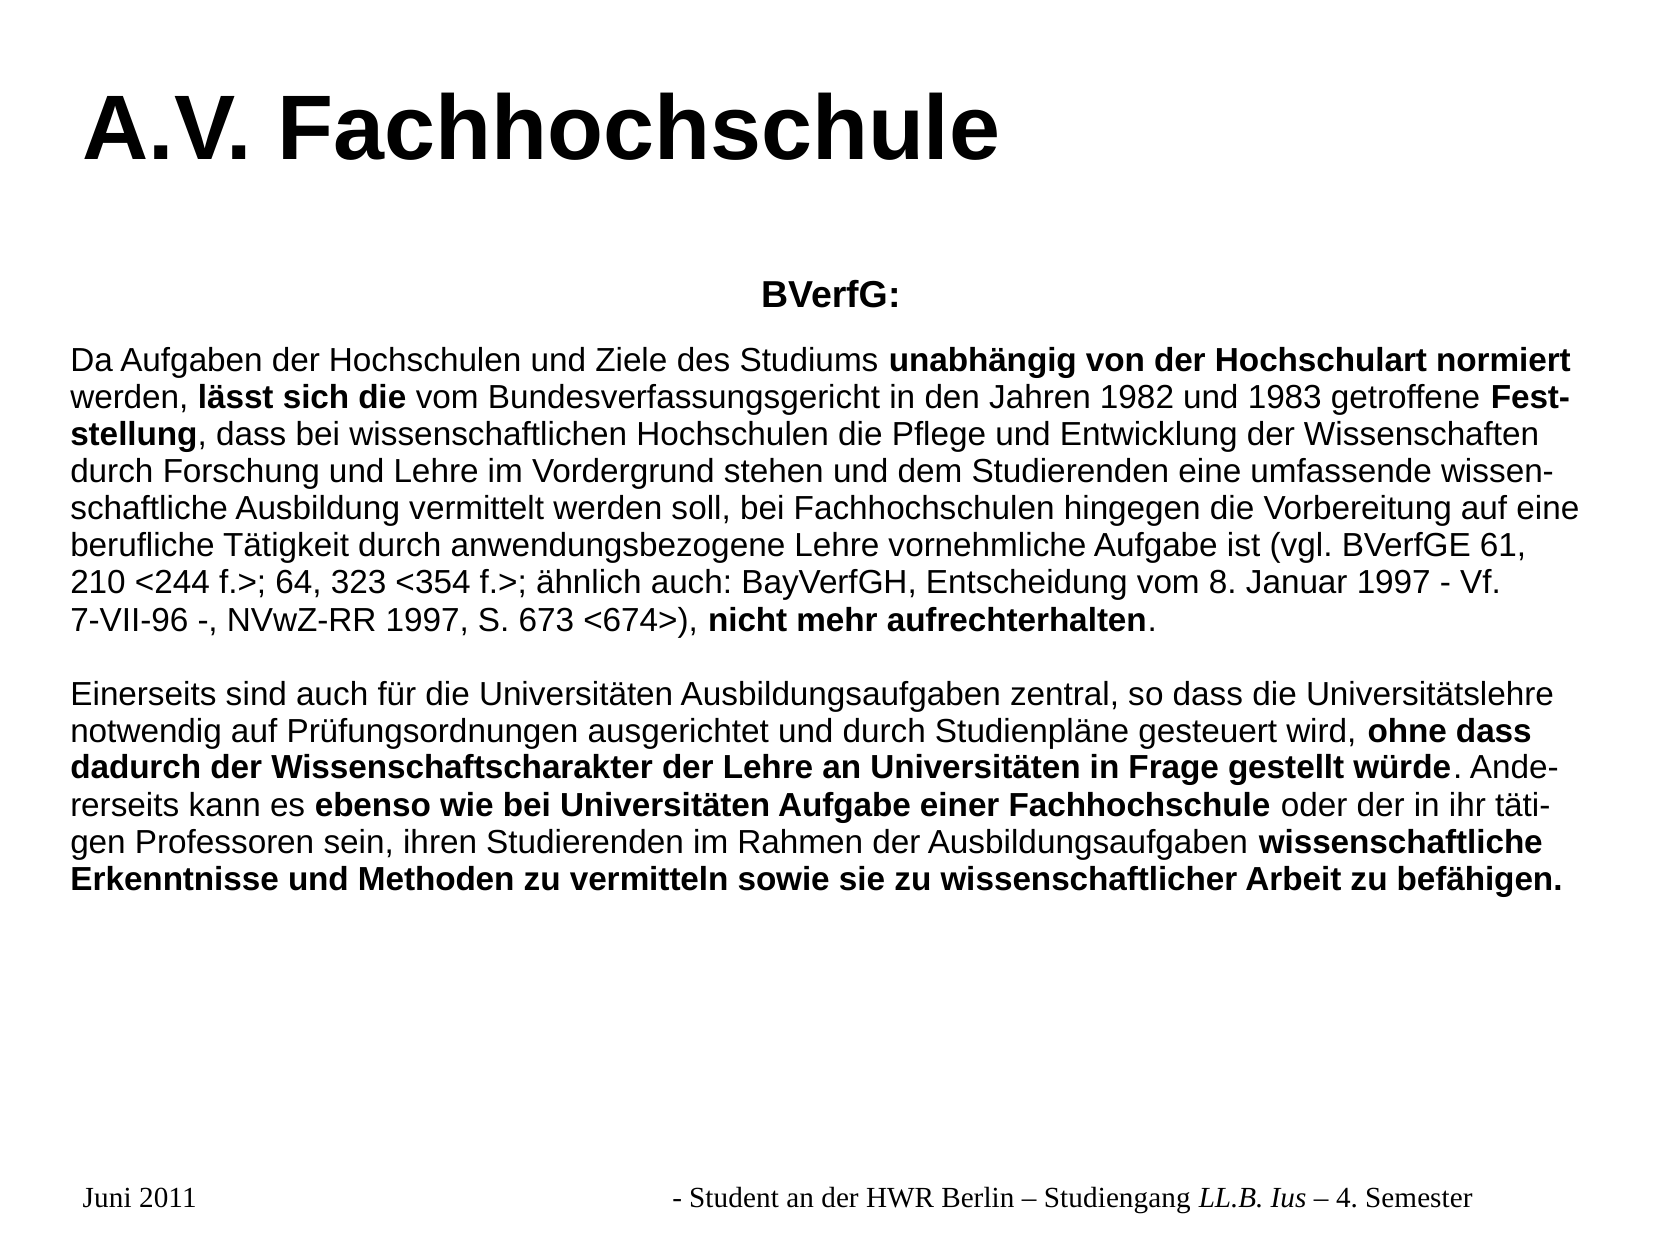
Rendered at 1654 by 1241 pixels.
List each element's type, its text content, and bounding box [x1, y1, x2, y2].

text_box BVerfG: [746, 265, 916, 323]
text_box Da Aufgaben der Hochschulen und Ziele des Studiums unabhängig von der Hochschulart normiert werden, lässt sich die vom Bundesverfassungsgericht in den Jahren 1982 und 1983 getroffene Fest- stellung, dass bei wissenschaftlichen Hochschulen die Pflege und Entwicklung der Wissenschaften durch Forschung und Lehre im Vordergrund stehen und dem Studierenden eine umfassende wissen- schaftliche Ausbildung vermittelt werden soll, bei Fachhochschulen hingegen die Vorbereitung auf eine berufliche Tätigkeit durch anwendungsbezogene Lehre vornehmliche Aufgabe ist (vgl. BVerfGE 61, 210 <244 f.>; 64, 323 <354 f.>; ähnlich auch: BayVerfGH, Entscheidung vom 8. Januar 1997 - Vf. 7-VII-96 -, NVwZ-RR 1997, S. 673 <674>), nicht mehr aufrechterhalten. Einerseits sind auch für die Universitäten Ausbildungsaufgaben zentral, so dass die Universitätslehre notwendig auf Prüfungsordnungen ausgerichtet und durch Studienpläne gesteuert wird, ohne dass dadurch der Wissenschaftscharakter der Lehre an Universitäten in Frage gestellt würde. Ande- rerseits kann es ebenso wie bei Universitäten Aufgabe einer Fachhochschule oder der in ihr täti- gen Professoren sein, ihren Studierenden im Rahmen der Ausbildungsaufgaben wissenschaftliche Erkenntnisse und Methoden zu vermitteln sowie sie zu wissenschaftlicher Arbeit zu befähigen. [55, 334, 1598, 905]
title A.V. Fachhochschule [82, 49, 1571, 207]
